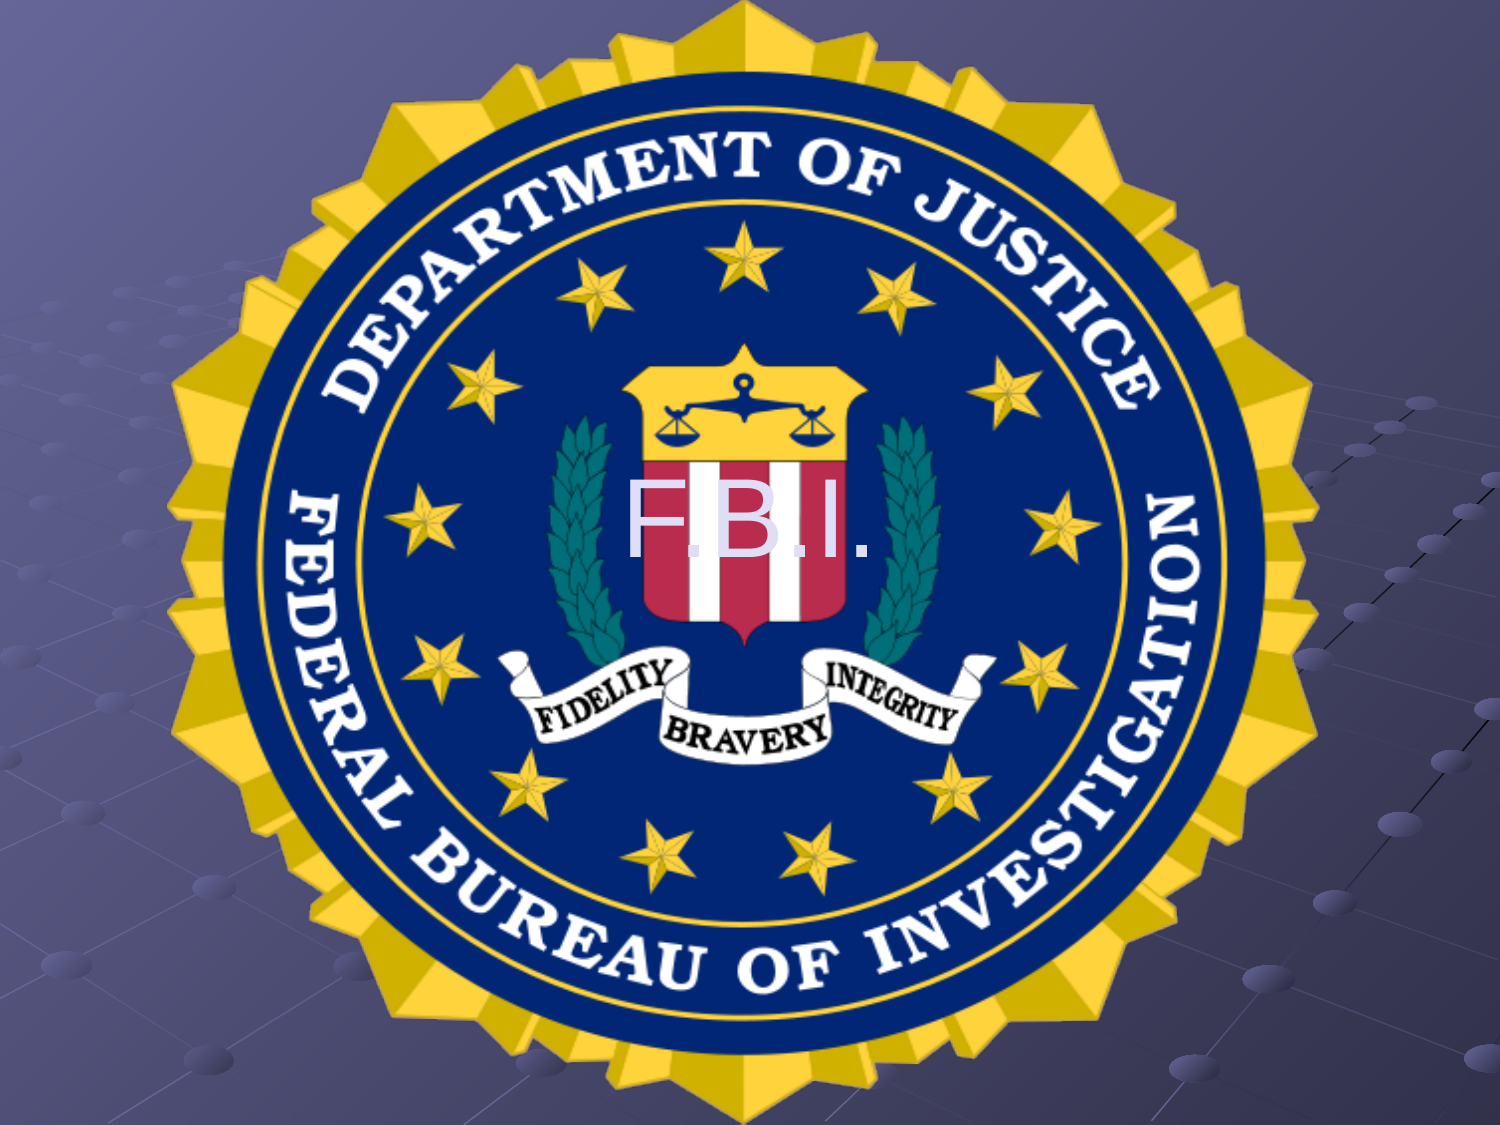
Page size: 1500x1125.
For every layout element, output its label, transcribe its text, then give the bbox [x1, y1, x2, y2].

title F.B.I. [112, 302, 1388, 588]
picture [147, 0, 1341, 302]
picture [147, 588, 1341, 1125]
